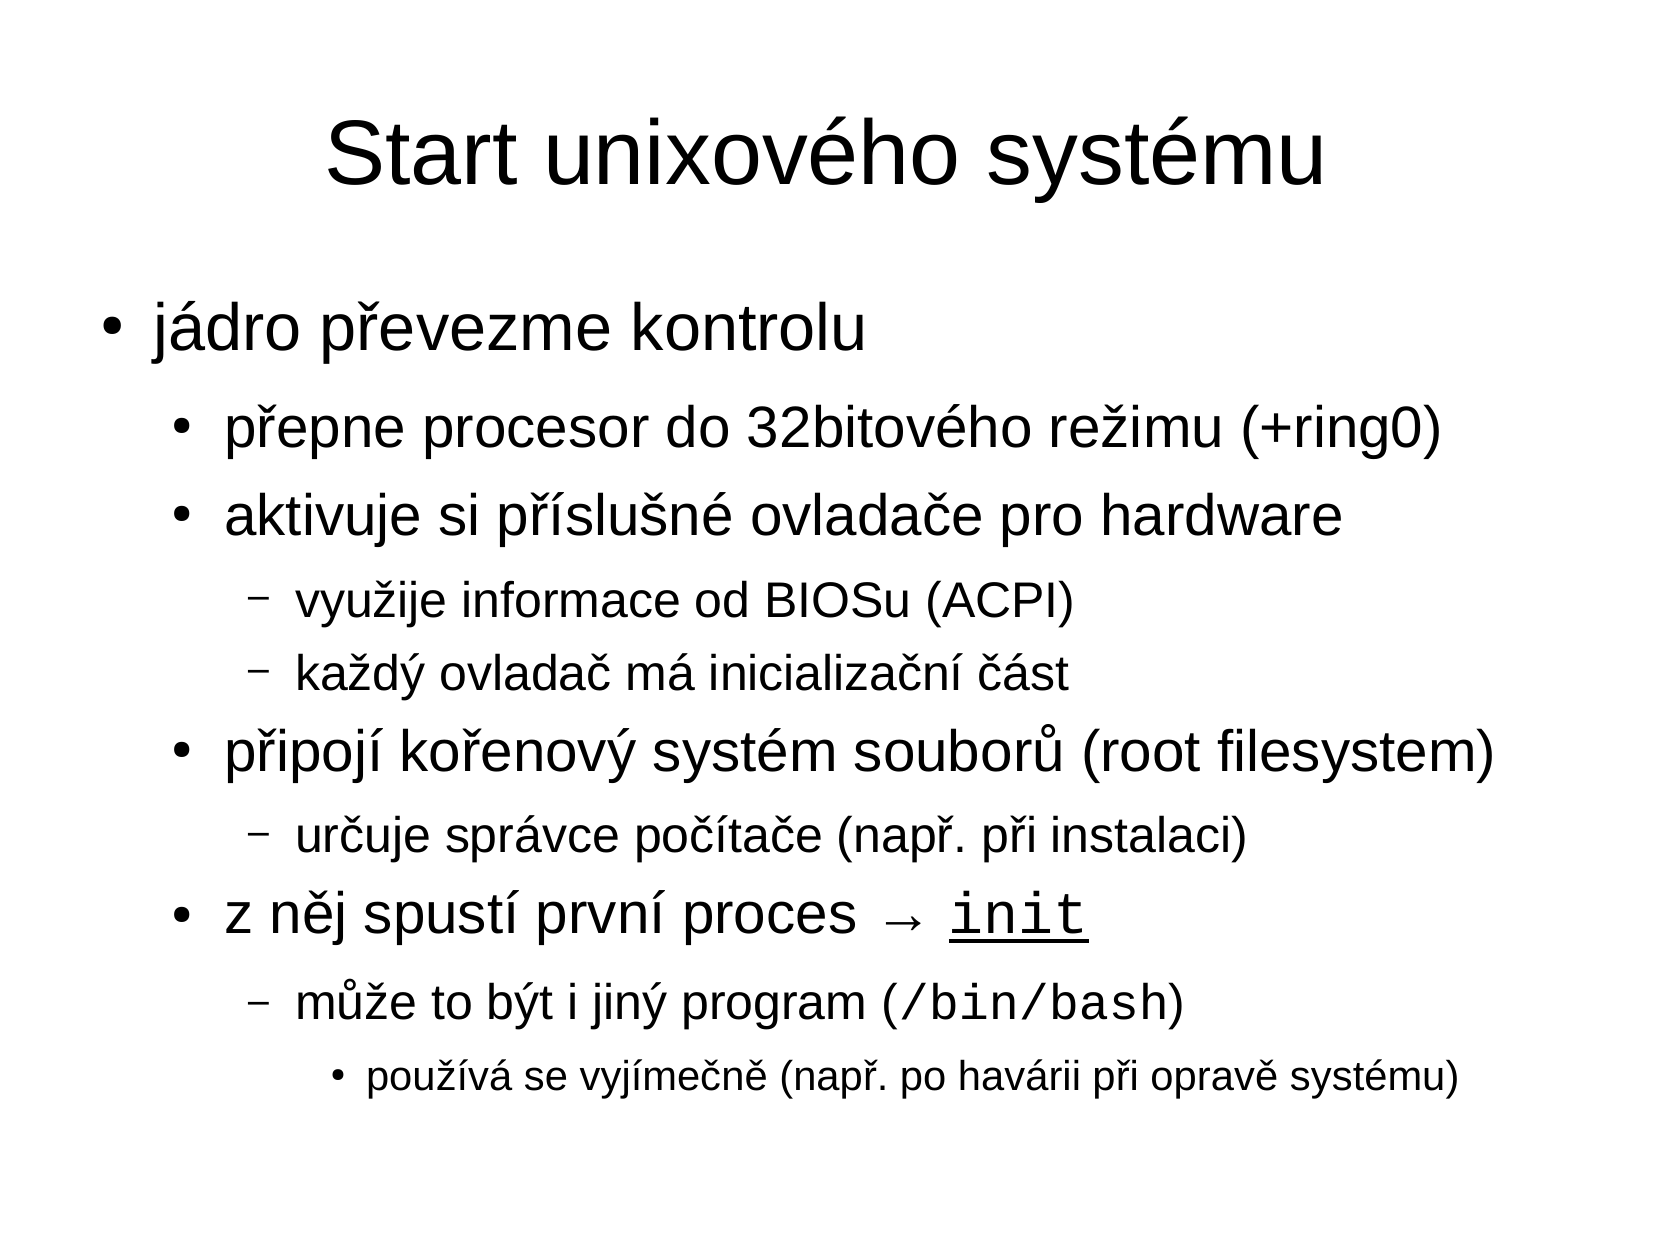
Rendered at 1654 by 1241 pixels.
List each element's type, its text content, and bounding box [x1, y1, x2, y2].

list jádro převezme kontrolu přepne procesor do 32bitového režimu (+ring0) aktivuje si příslušné ovladače pro hardware využije informace od BIOSu (ACPI) každý ovladač má inicializační část připojí kořenový systém souborů (root filesystem) určuje správce počítače (např. při instalaci) z něj spustí první proces → init může to být i jiný program (/bin/bash) používá se vyjímečně (např. po havárii při opravě systému) [82, 290, 1571, 1100]
title Start unixového systému [82, 56, 1571, 250]
